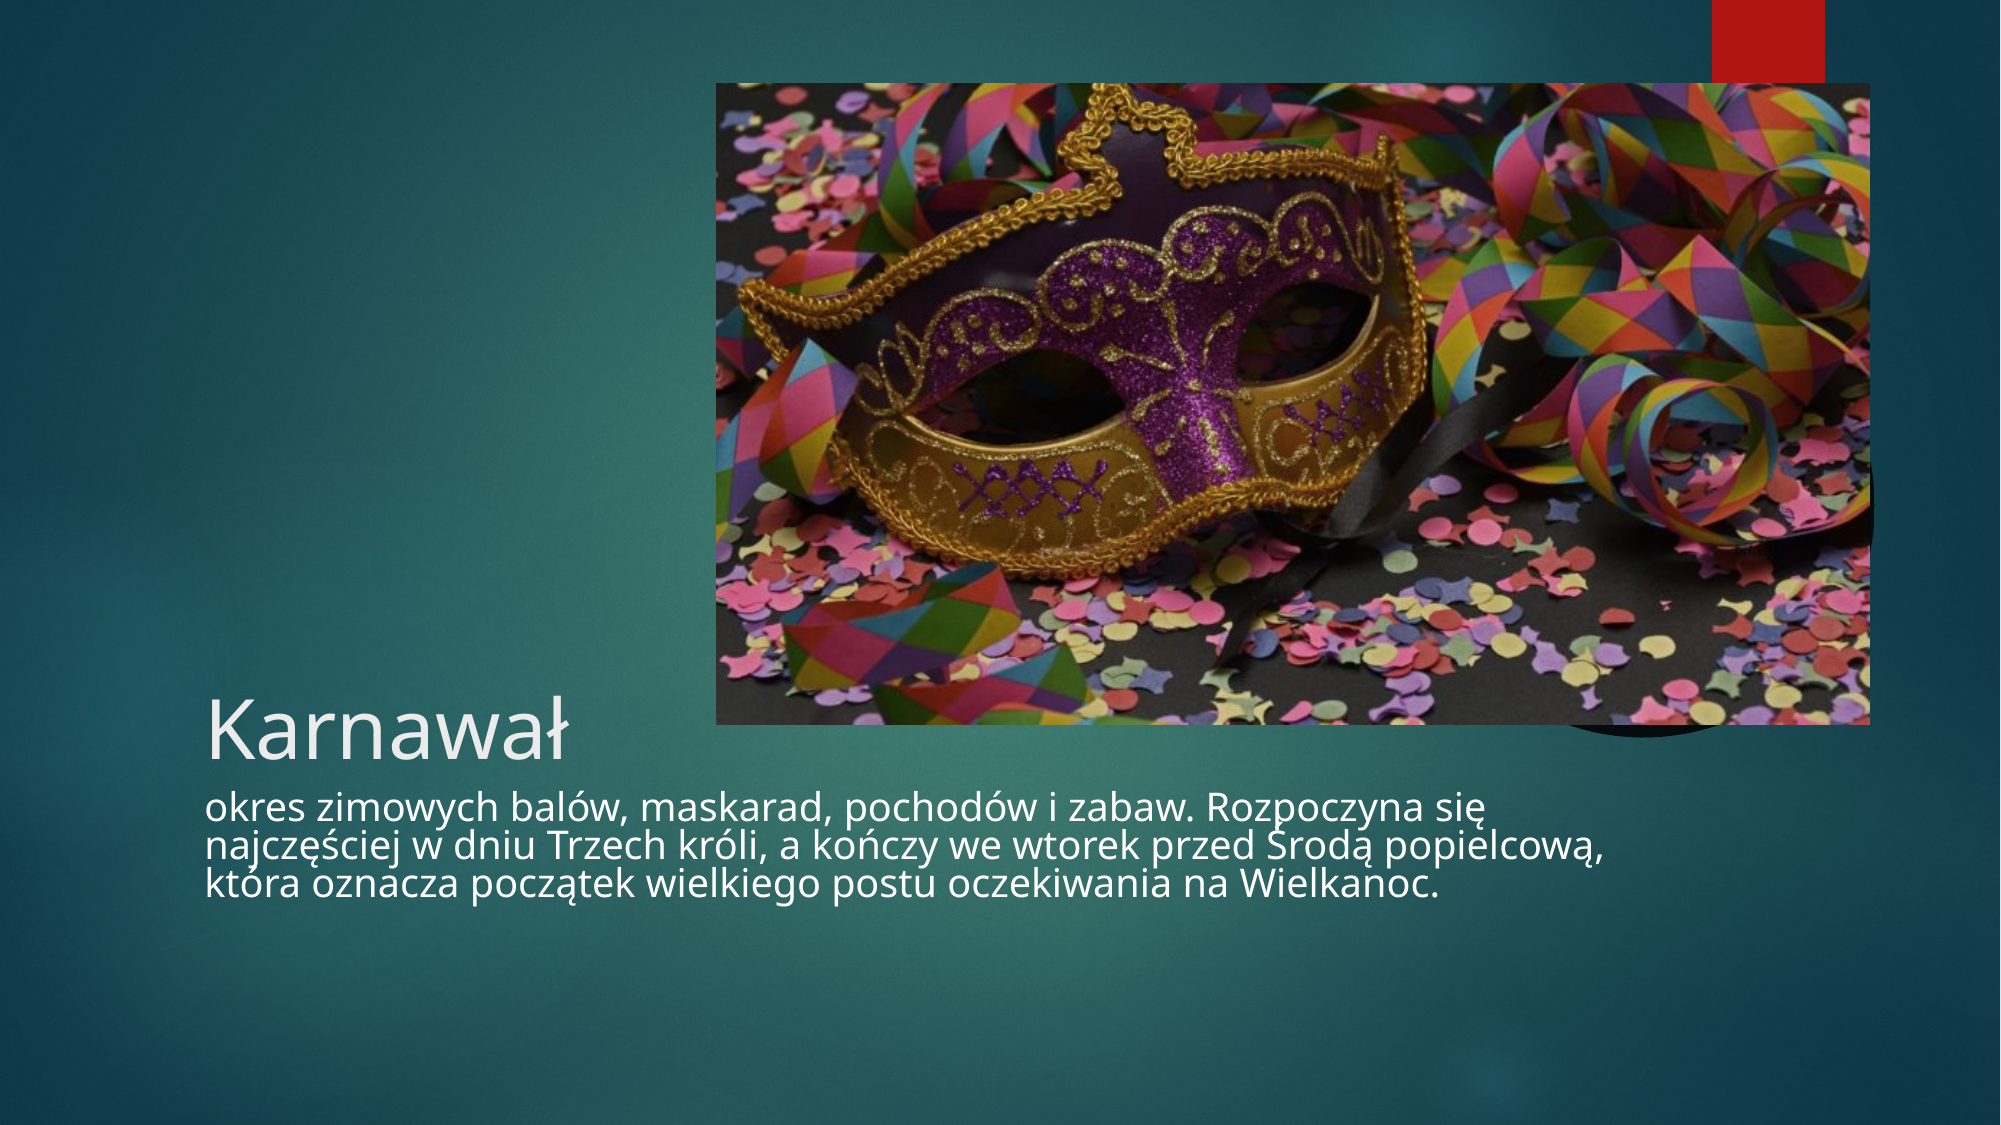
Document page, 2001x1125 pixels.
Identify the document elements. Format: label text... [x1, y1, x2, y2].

list okres zimowych balów, maskarad, pochodów i zabaw. Rozpoczyna się najczęściej w dniu Trzech króli, a kończy we wtorek przed Środą popielcową, która oznacza początek wielkiego postu oczekiwania na Wielkanoc. [189, 783, 1638, 925]
title Karnawał [189, 512, 1638, 783]
picture [716, 83, 1870, 725]
